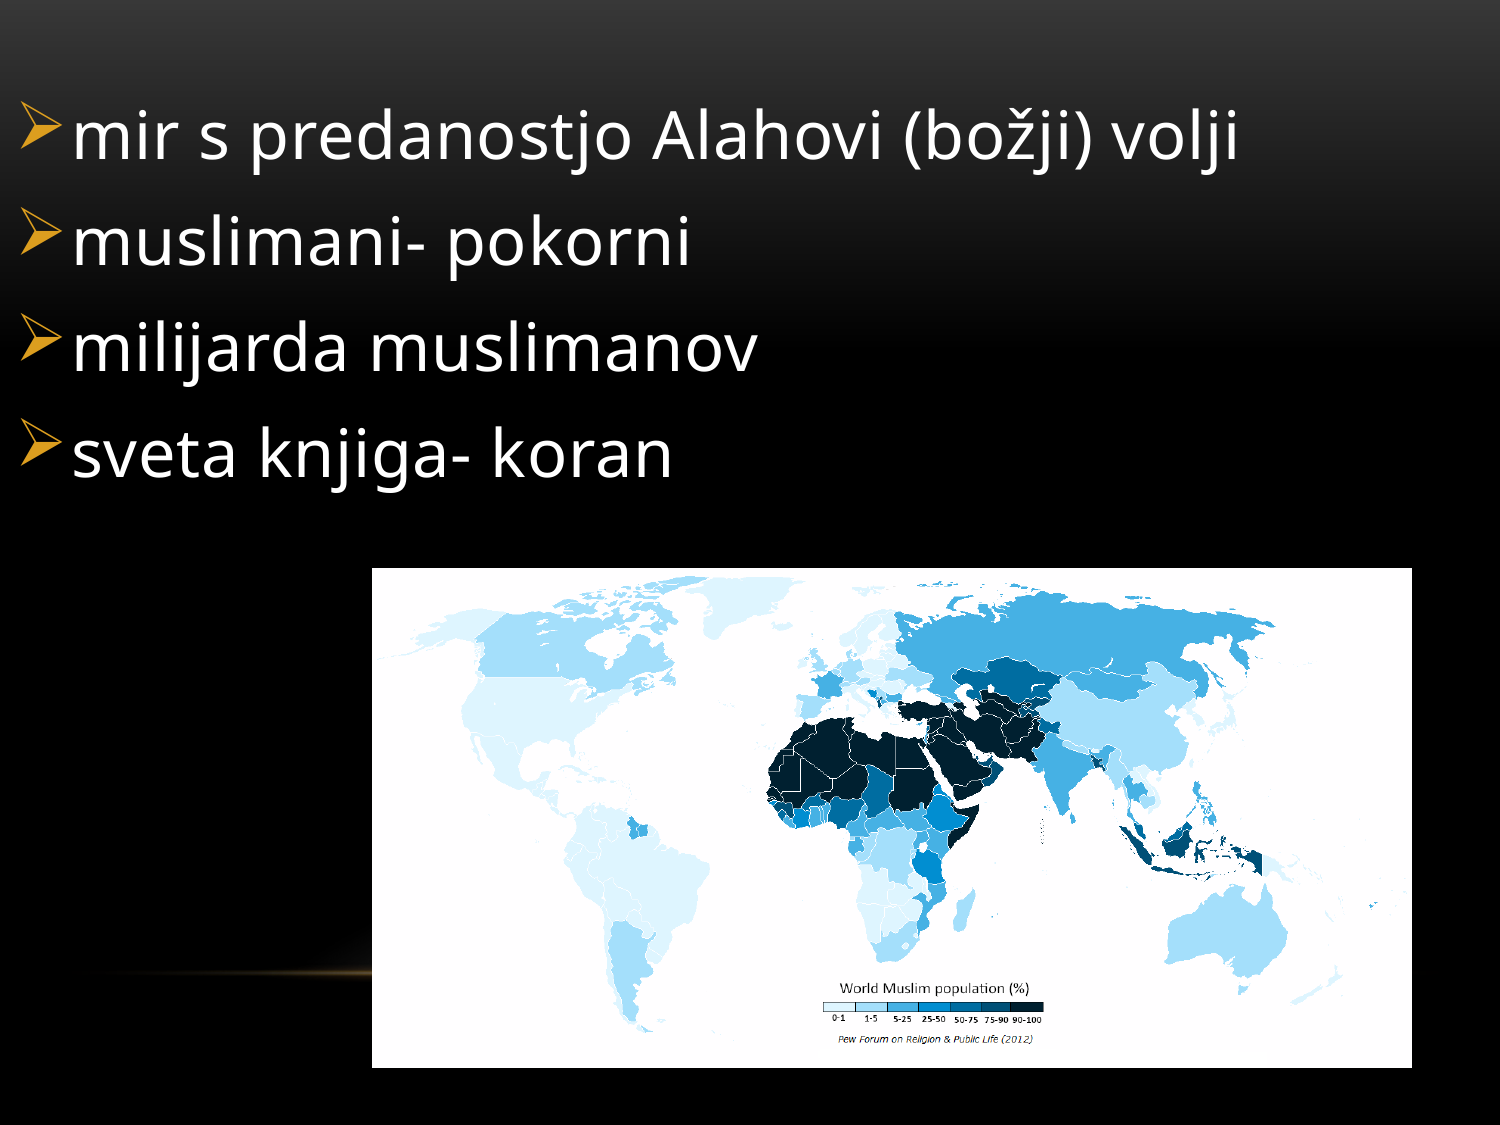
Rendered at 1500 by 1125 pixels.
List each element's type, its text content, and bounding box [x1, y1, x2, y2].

picture [372, 568, 1412, 1068]
list mir s predanostjo Alahovi (božji) volji muslimani- pokorni milijarda muslimanov sveta knjiga- koran [0, 0, 1500, 1123]
